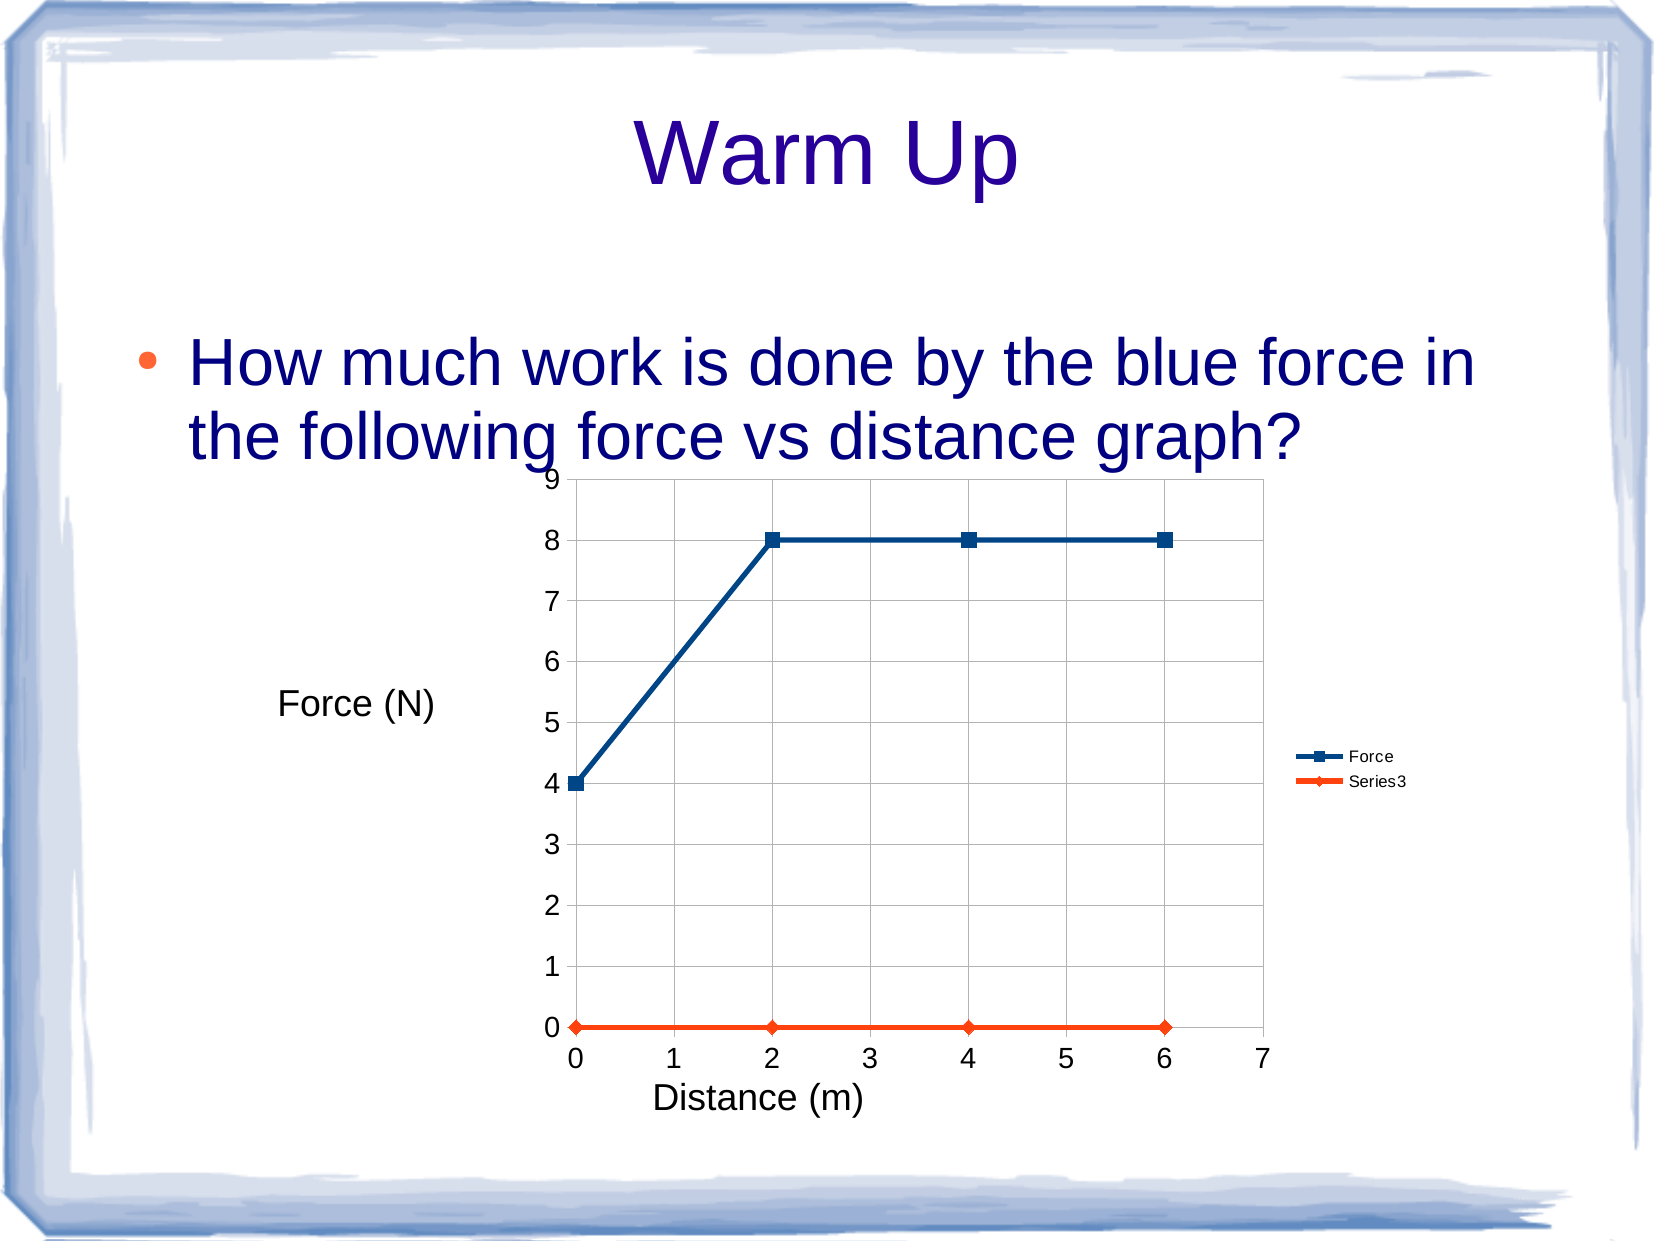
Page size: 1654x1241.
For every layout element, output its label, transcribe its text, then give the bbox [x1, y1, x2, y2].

chart [526, 450, 1426, 1088]
title Warm Up [82, 56, 1571, 250]
picture [0, 0, 1654, 1241]
text_box Force (N) [262, 675, 488, 732]
text_box Distance (m) [637, 1069, 938, 1127]
list How much work is done by the blue force in the following force vs distance graph? [118, 324, 1571, 990]
